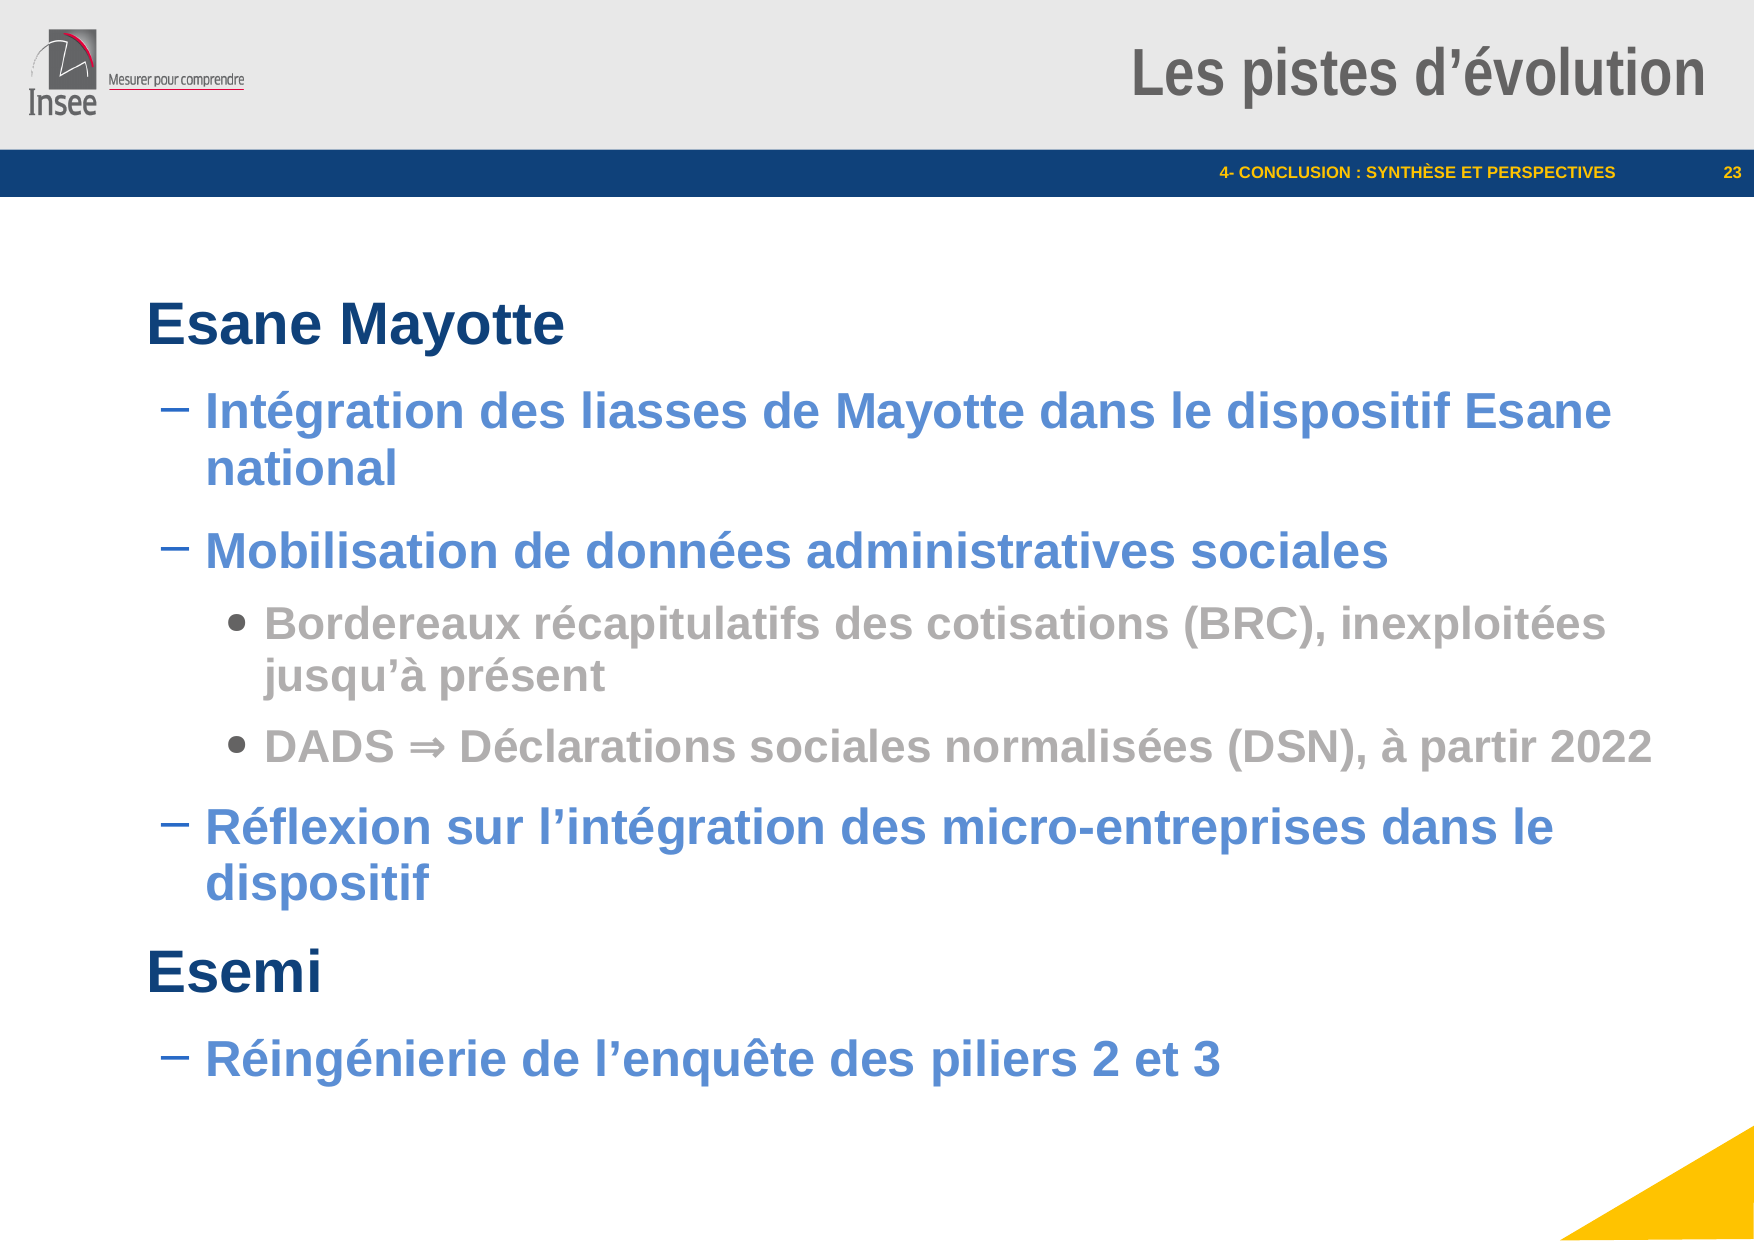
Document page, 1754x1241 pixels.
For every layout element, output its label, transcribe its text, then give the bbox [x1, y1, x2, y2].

picture [25, 0, 244, 119]
title Les pistes d’évolution [281, 0, 1723, 142]
list Esane Mayotte Intégration des liasses de Mayotte dans le dispositif Esane national Mobilisation de données administratives sociales Bordereaux récapitulatifs des cotisations (BRC), inexploitées jusqu’à présent DADS ⇒ Déclarations sociales normalisées (DSN), à partir 2022 Réflexion sur l’intégration des micro-entreprises dans le dispositif Esemi Réingénierie de l’enquête des piliers 2 et 3 [87, 290, 1667, 1148]
